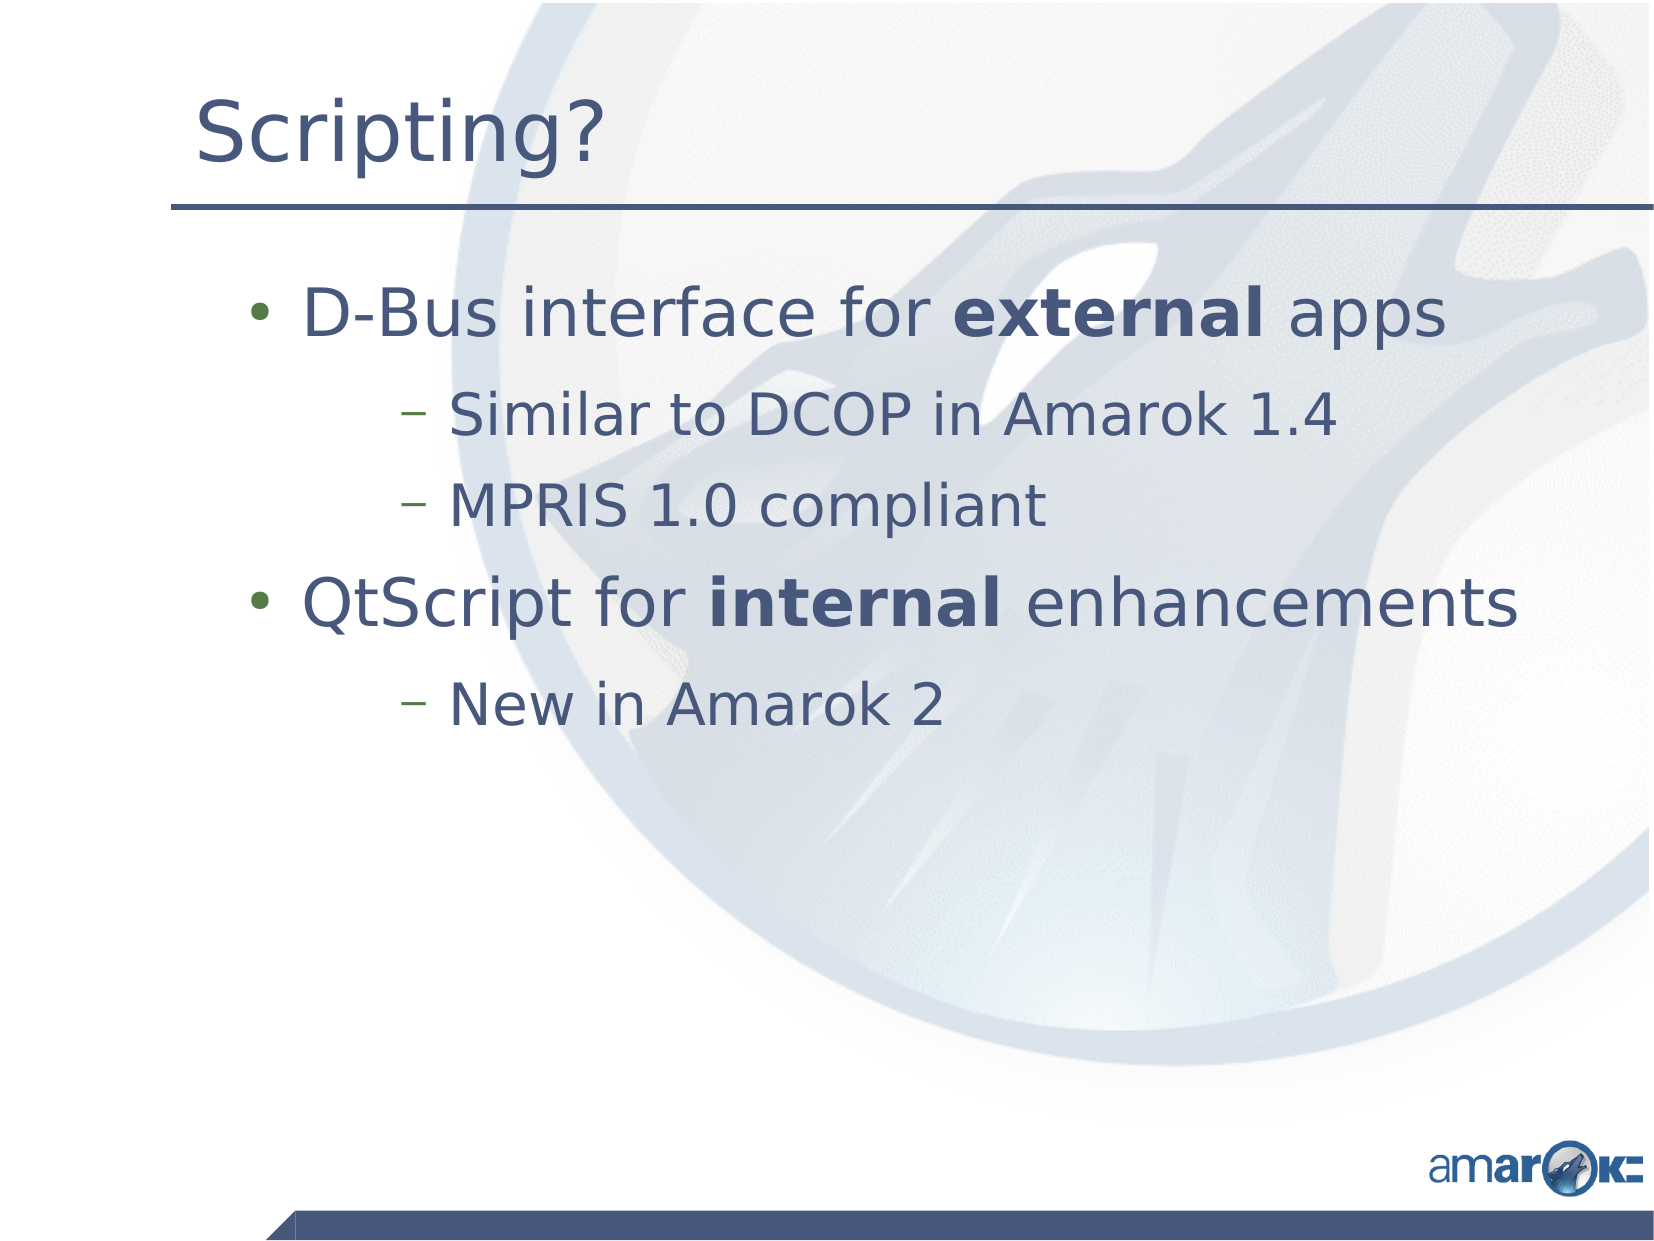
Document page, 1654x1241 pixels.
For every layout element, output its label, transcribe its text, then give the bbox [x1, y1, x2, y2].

title Scripting? [194, 29, 1530, 237]
picture [1417, 1127, 1652, 1210]
list D-Bus interface for external apps Similar to DCOP in Amarok 1.4 MPRIS 1.0 compliant QtScript for internal enhancements New in Amarok 2 [212, 274, 1530, 1078]
